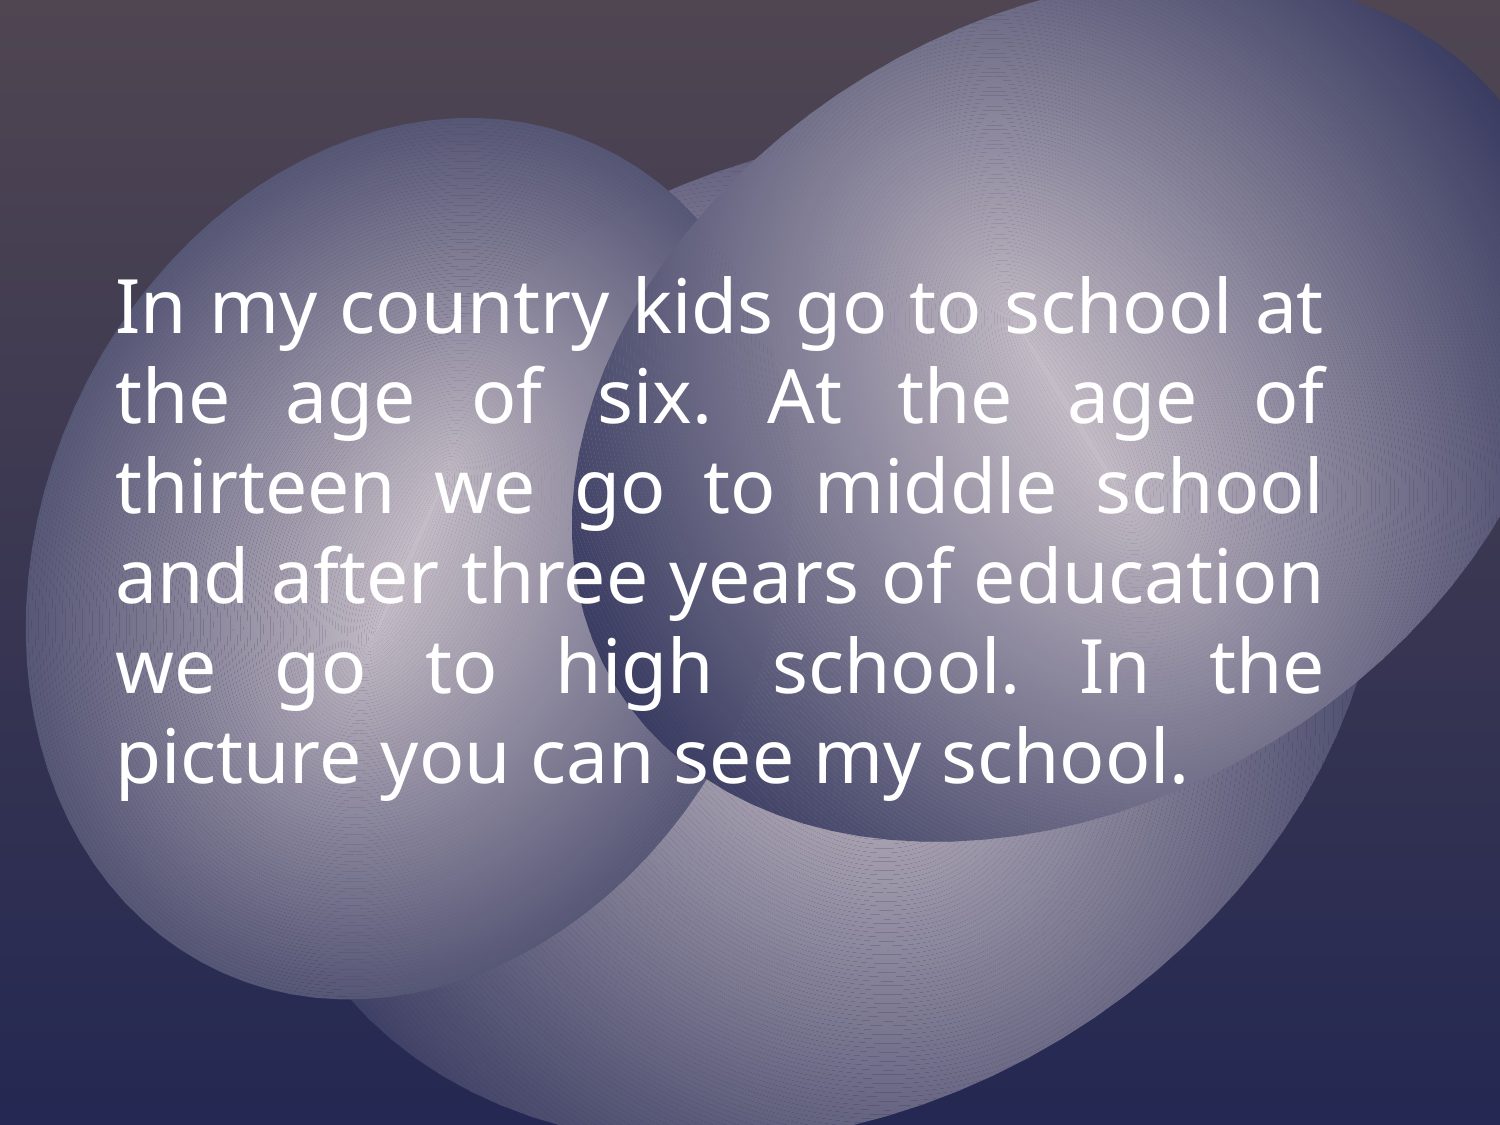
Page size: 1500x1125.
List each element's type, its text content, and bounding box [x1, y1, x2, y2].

text_box In my country kids go to school at the age of six. At the age of thirteen we go to middle school and after three years of education we go to high school. In the picture you can see my school. [100, 243, 1341, 897]
